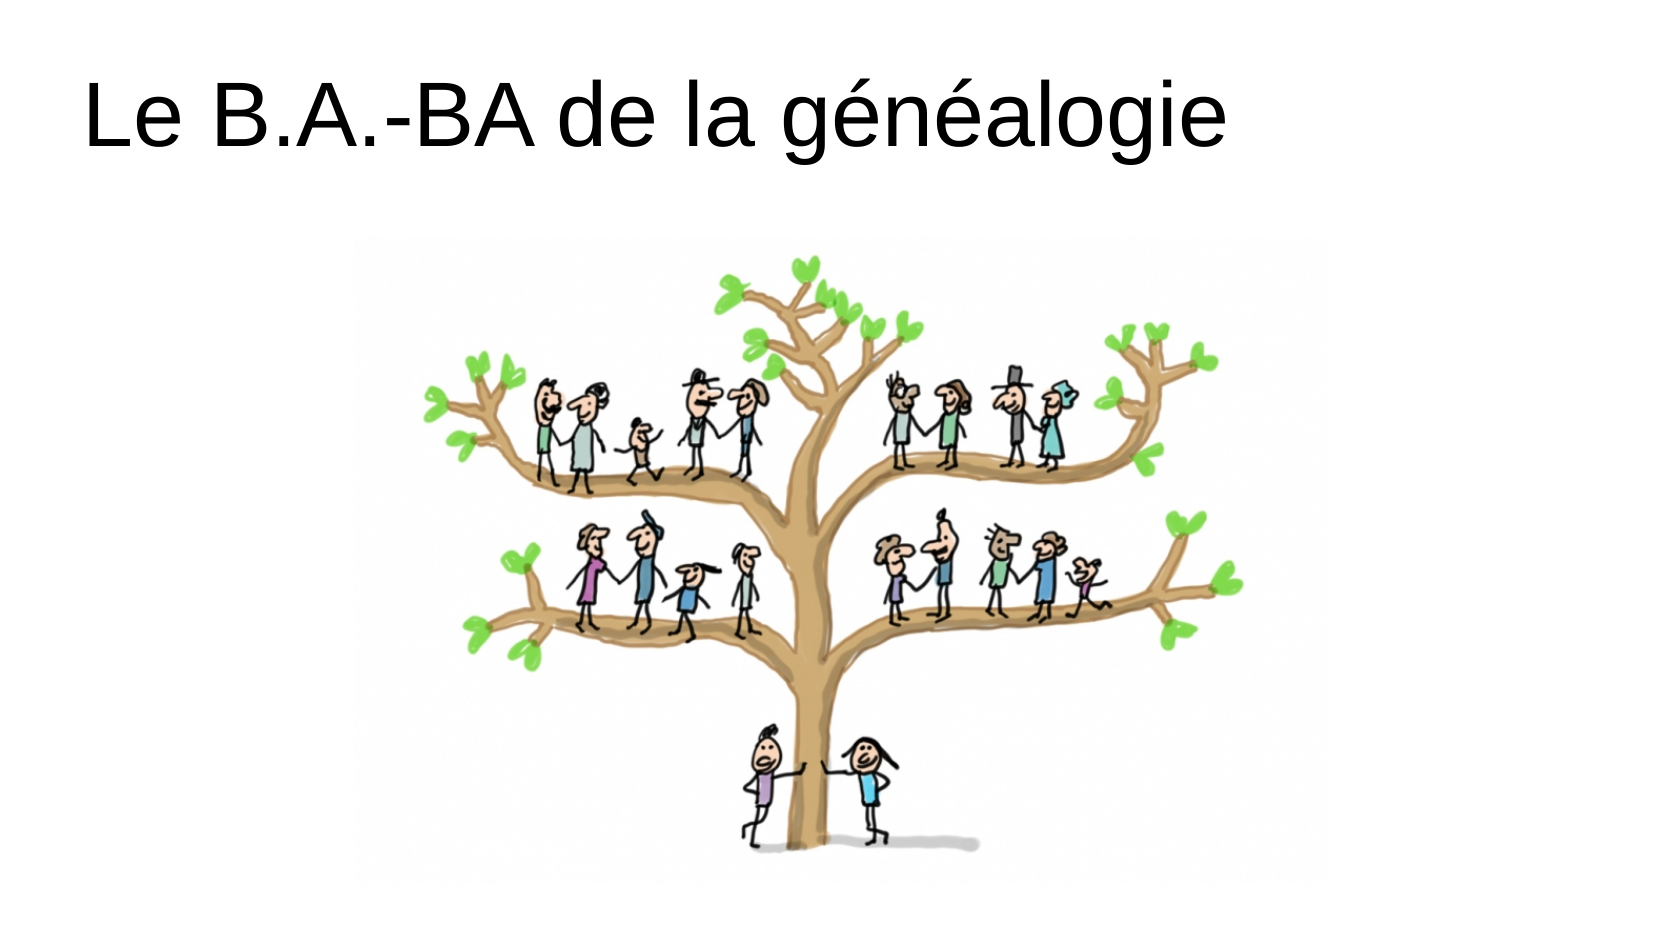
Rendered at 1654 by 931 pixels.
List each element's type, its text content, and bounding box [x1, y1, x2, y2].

title Le B.A.-BA de la généalogie [82, 37, 1571, 193]
picture [354, 236, 1329, 886]
